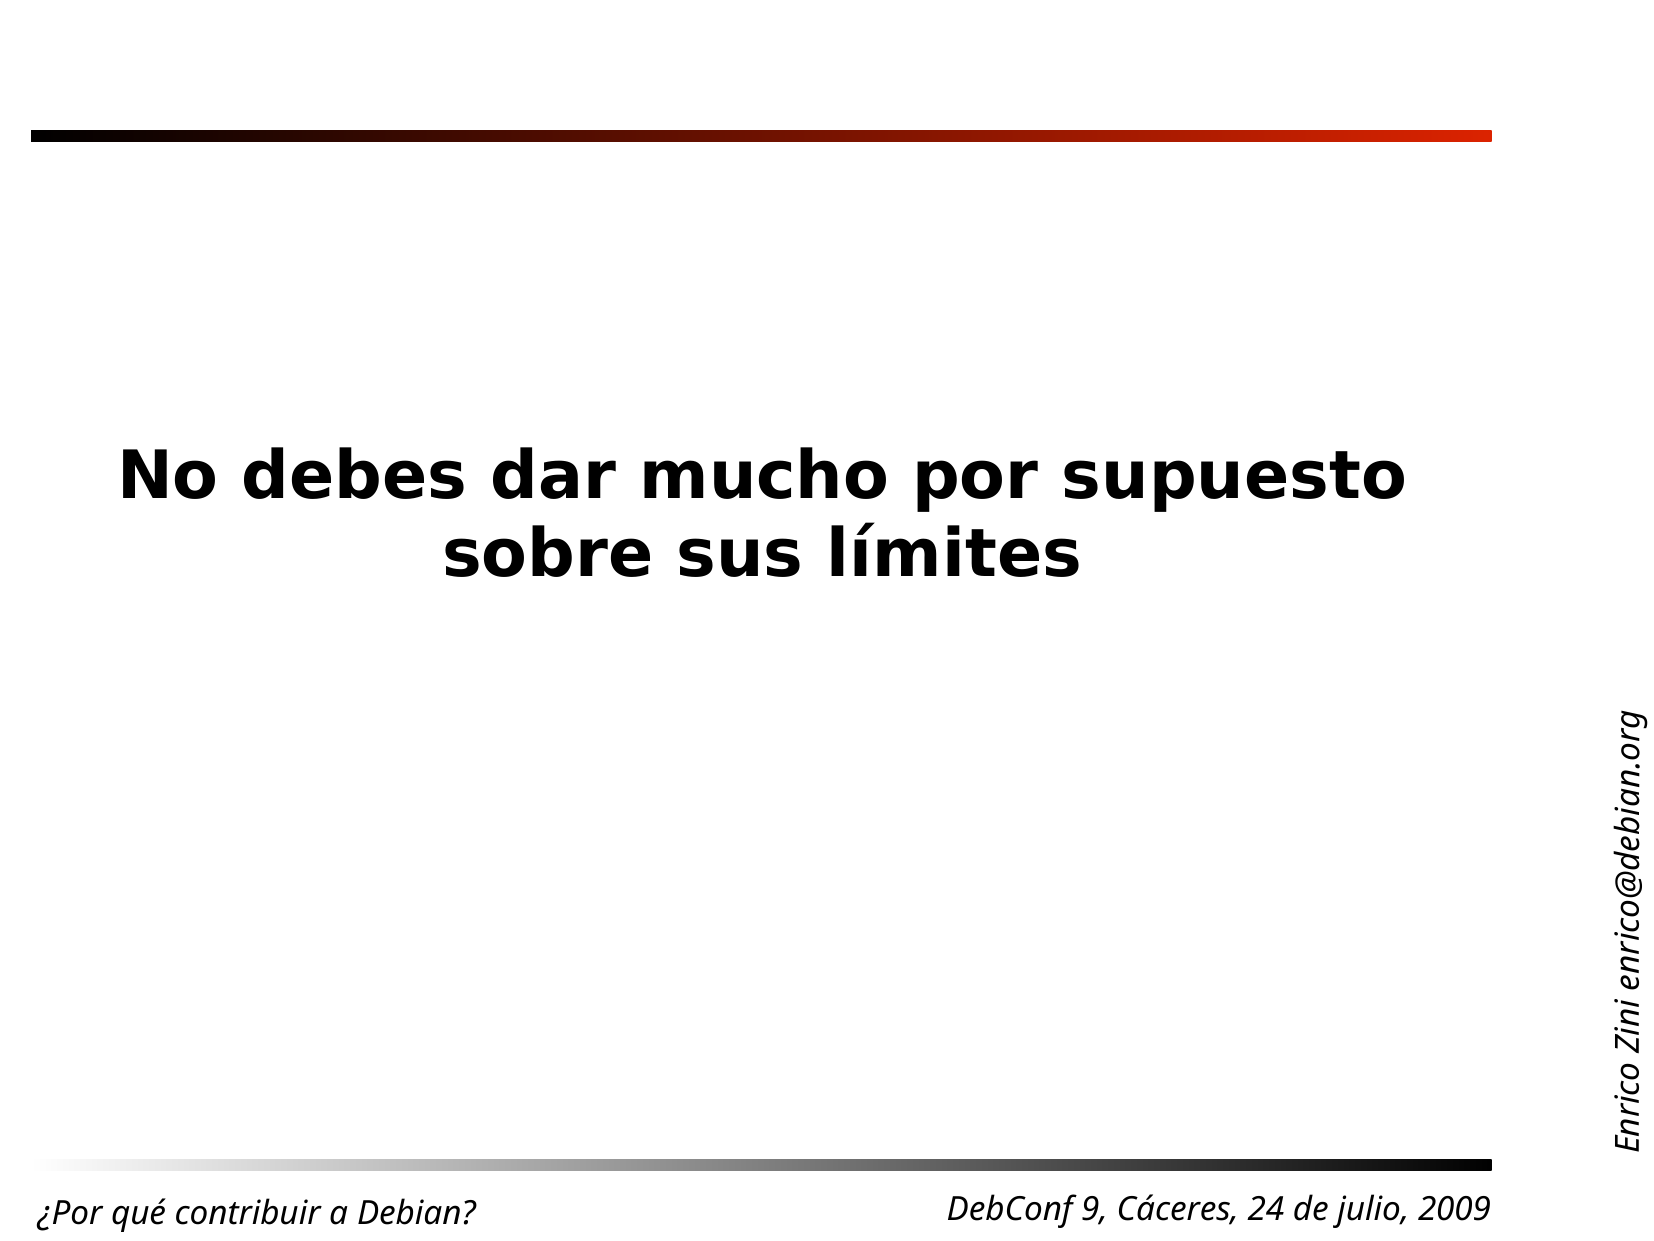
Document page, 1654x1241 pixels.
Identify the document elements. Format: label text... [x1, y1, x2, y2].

text_box No debes dar mucho por supuesto sobre sus límites [30, 436, 1495, 593]
